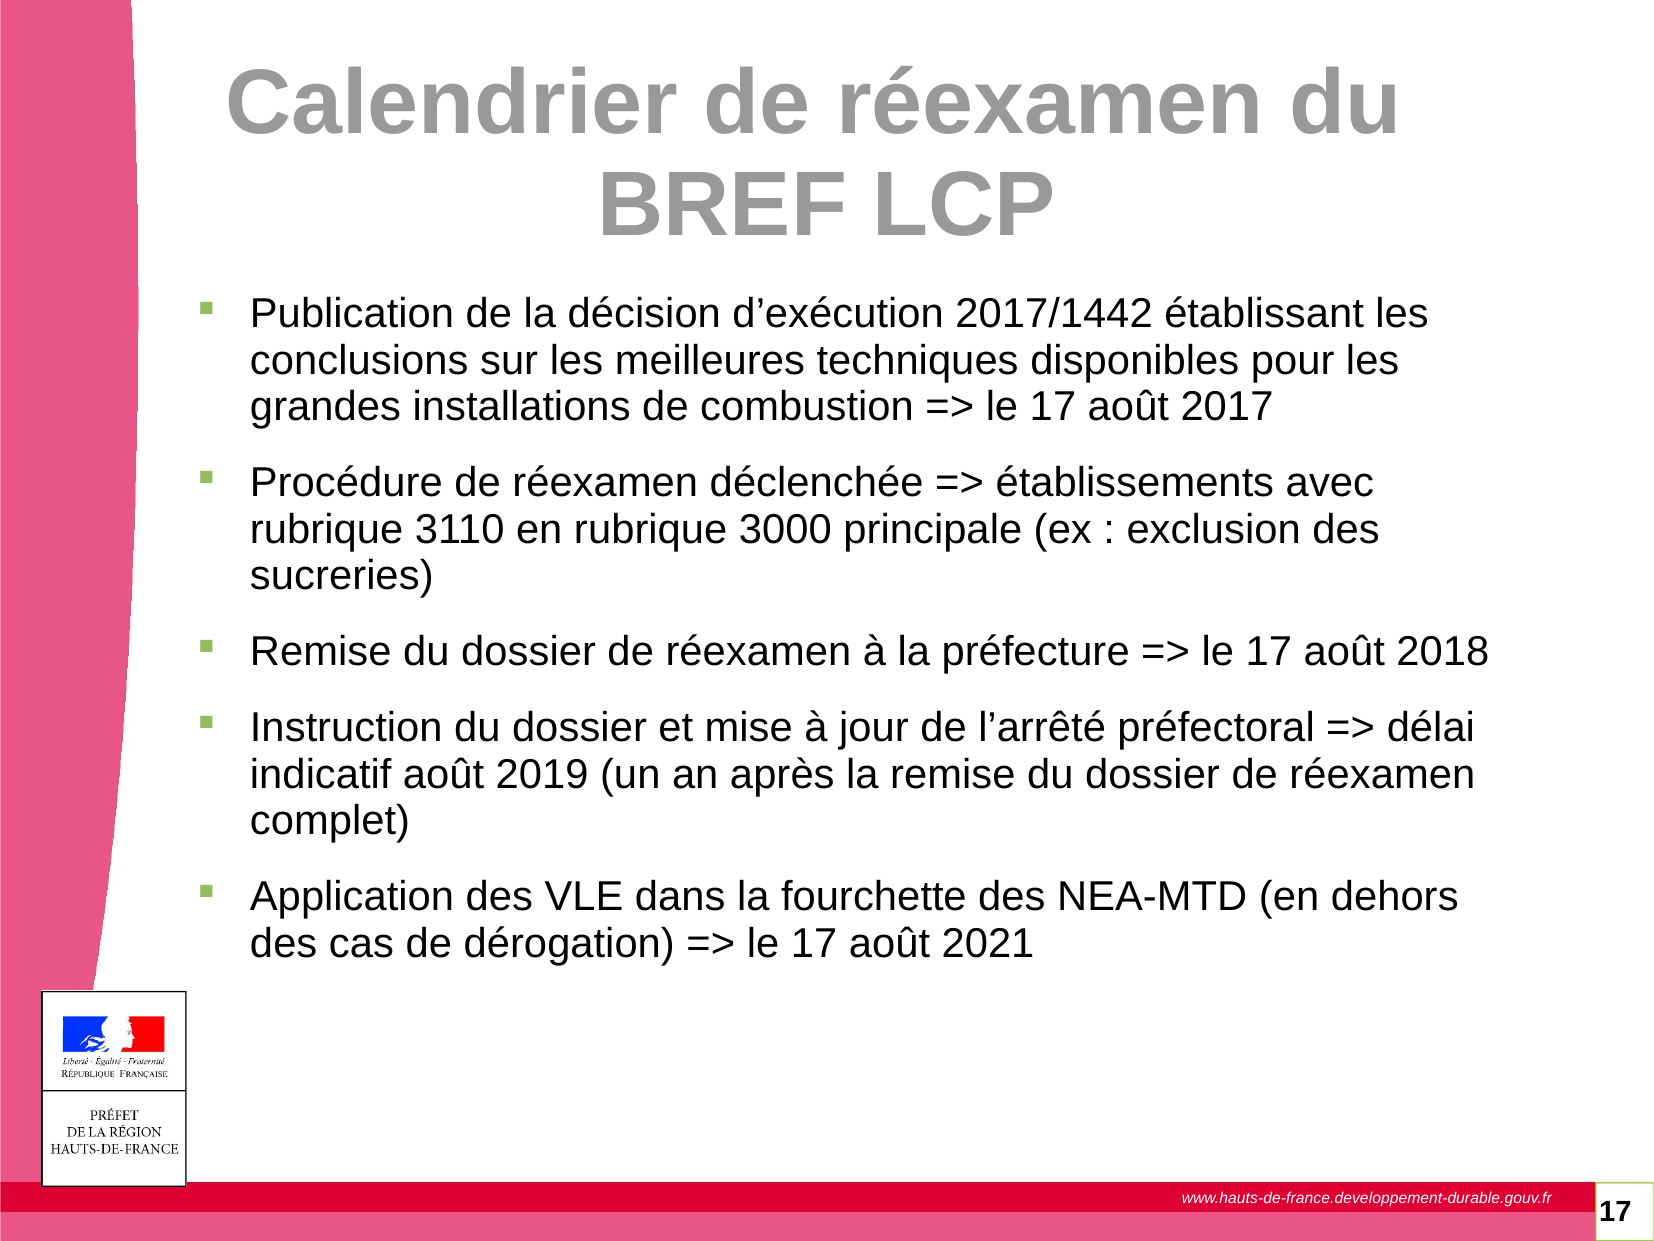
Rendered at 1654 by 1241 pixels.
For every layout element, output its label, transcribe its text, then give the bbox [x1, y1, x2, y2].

title Calendrier de réexamen du BREF LCP [82, 49, 1571, 257]
list Publication de la décision d’exécution 2017/1442 établissant les conclusions sur les meilleures techniques disponibles pour les grandes installations de combustion => le 17 août 2017 Procédure de réexamen déclenchée => établissements avec rubrique 3110 en rubrique 3000 principale (ex : exclusion des sucreries) Remise du dossier de réexamen à la préfecture => le 17 août 2018 Instruction du dossier et mise à jour de l’arrêté préfectoral => délai indicatif août 2019 (un an après la remise du dossier de réexamen complet) Application des VLE dans la fourchette des NEA-MTD (en dehors des cas de dérogation) => le 17 août 2021 [179, 290, 1509, 1010]
picture [0, 0, 1654, 1241]
